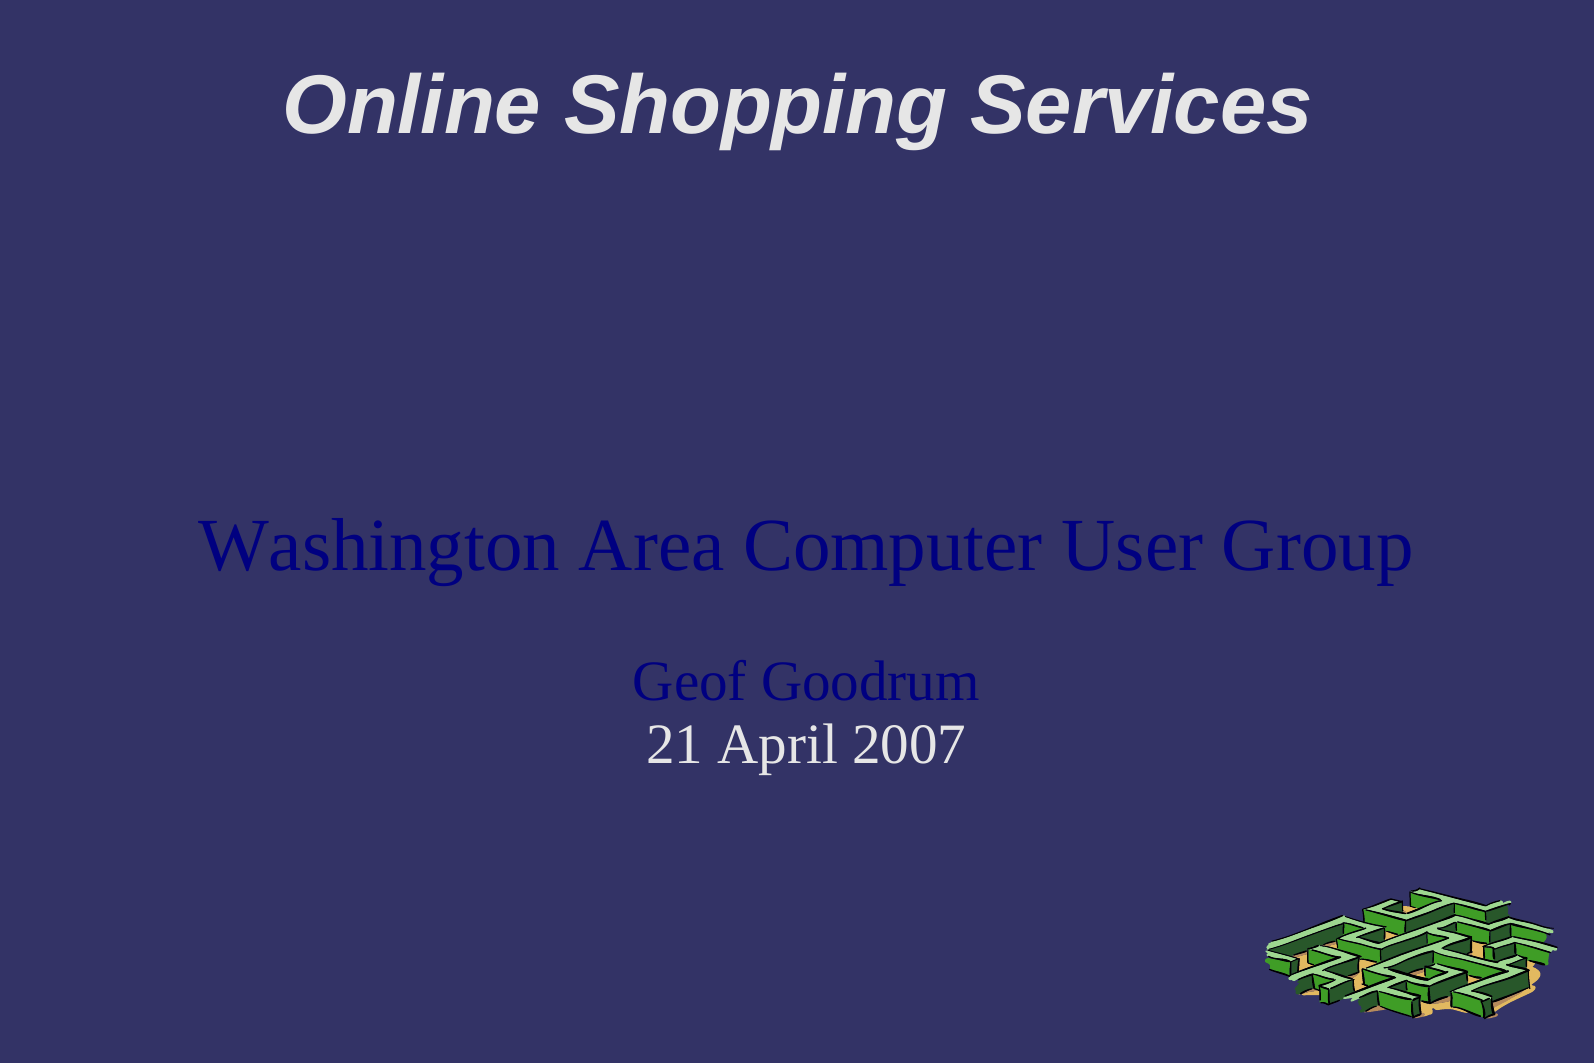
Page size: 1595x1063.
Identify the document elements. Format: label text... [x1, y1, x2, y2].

title Online Shopping Services [117, 16, 1479, 194]
subtitle Washington Area Computer User Group Geof Goodrum 21 April 2007 [75, 305, 1538, 976]
